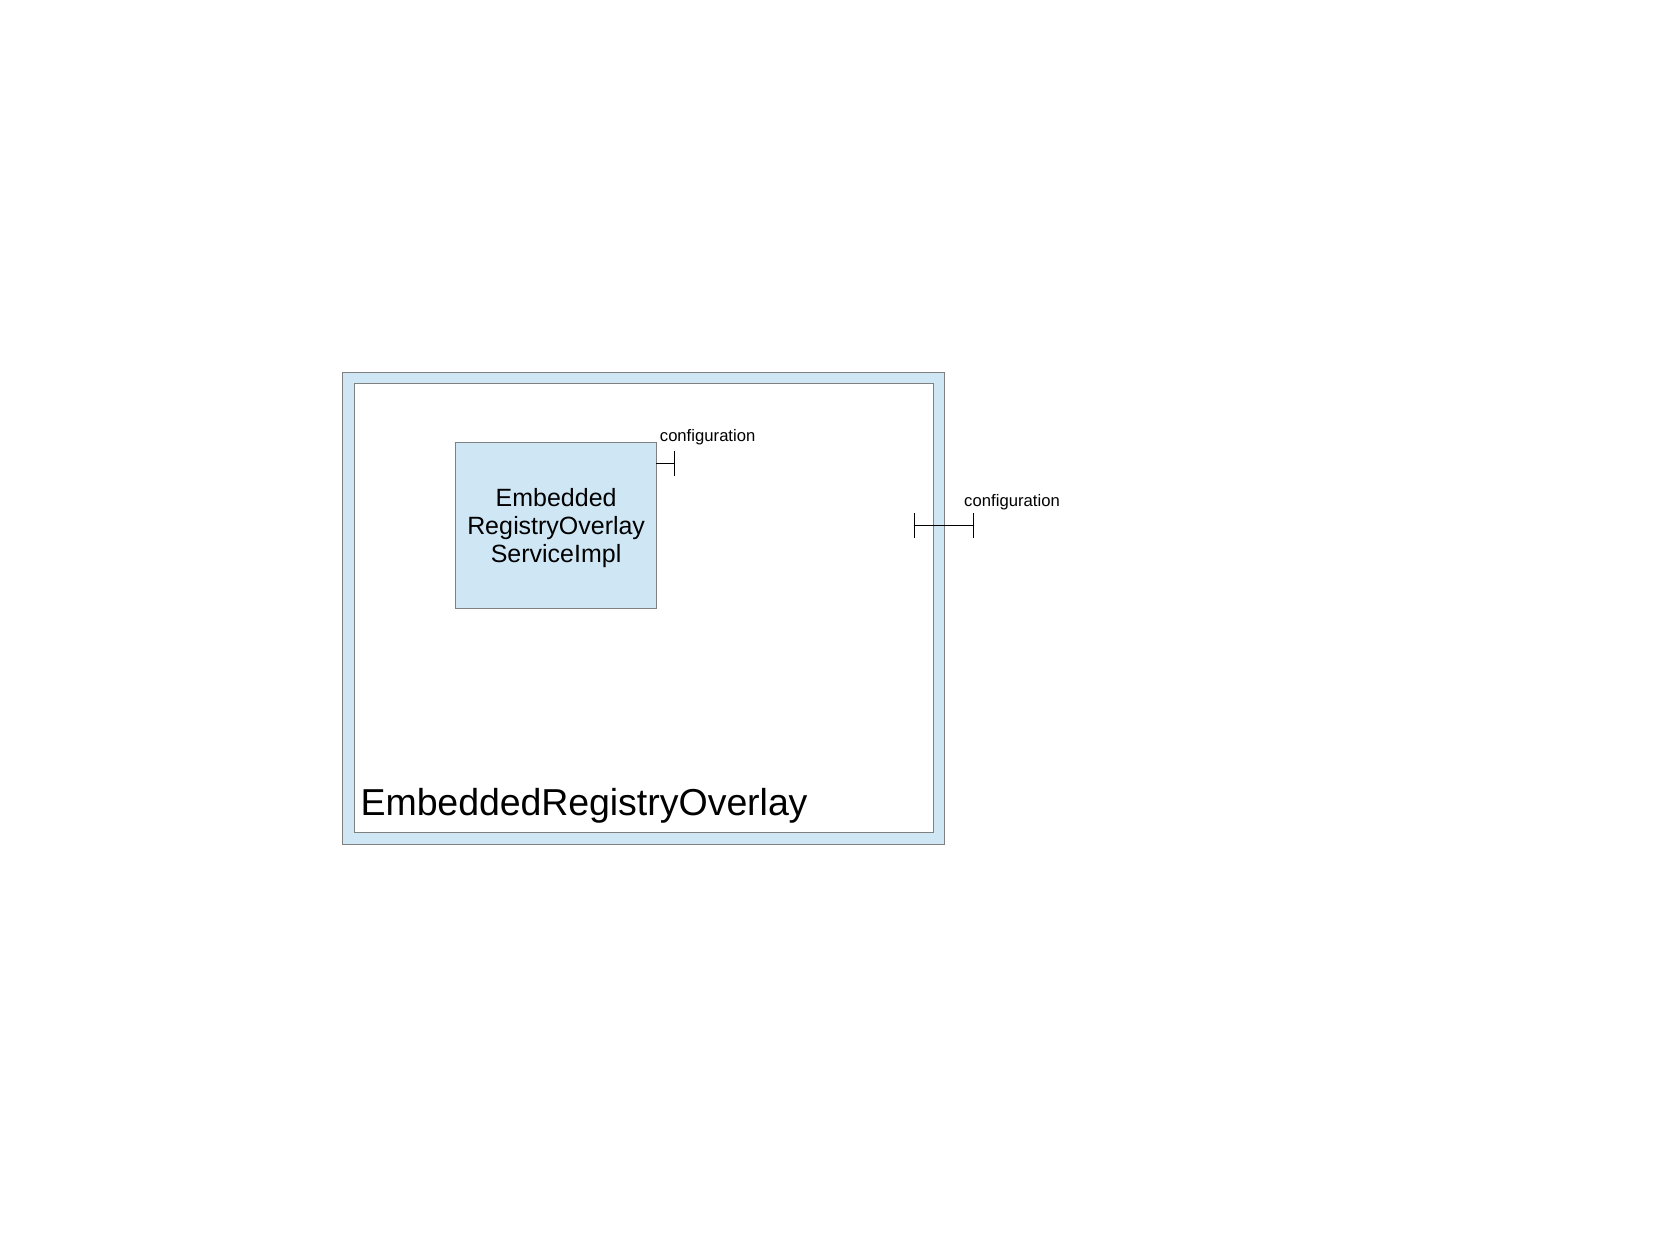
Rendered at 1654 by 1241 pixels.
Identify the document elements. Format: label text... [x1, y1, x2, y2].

text_box EmbeddedRegistryOverlay [357, 773, 811, 831]
text_box configuration [656, 419, 759, 454]
text_box Embedded RegistryOverlay ServiceImpl [455, 442, 657, 609]
text_box [342, 372, 945, 845]
text_box configuration [961, 484, 1063, 519]
